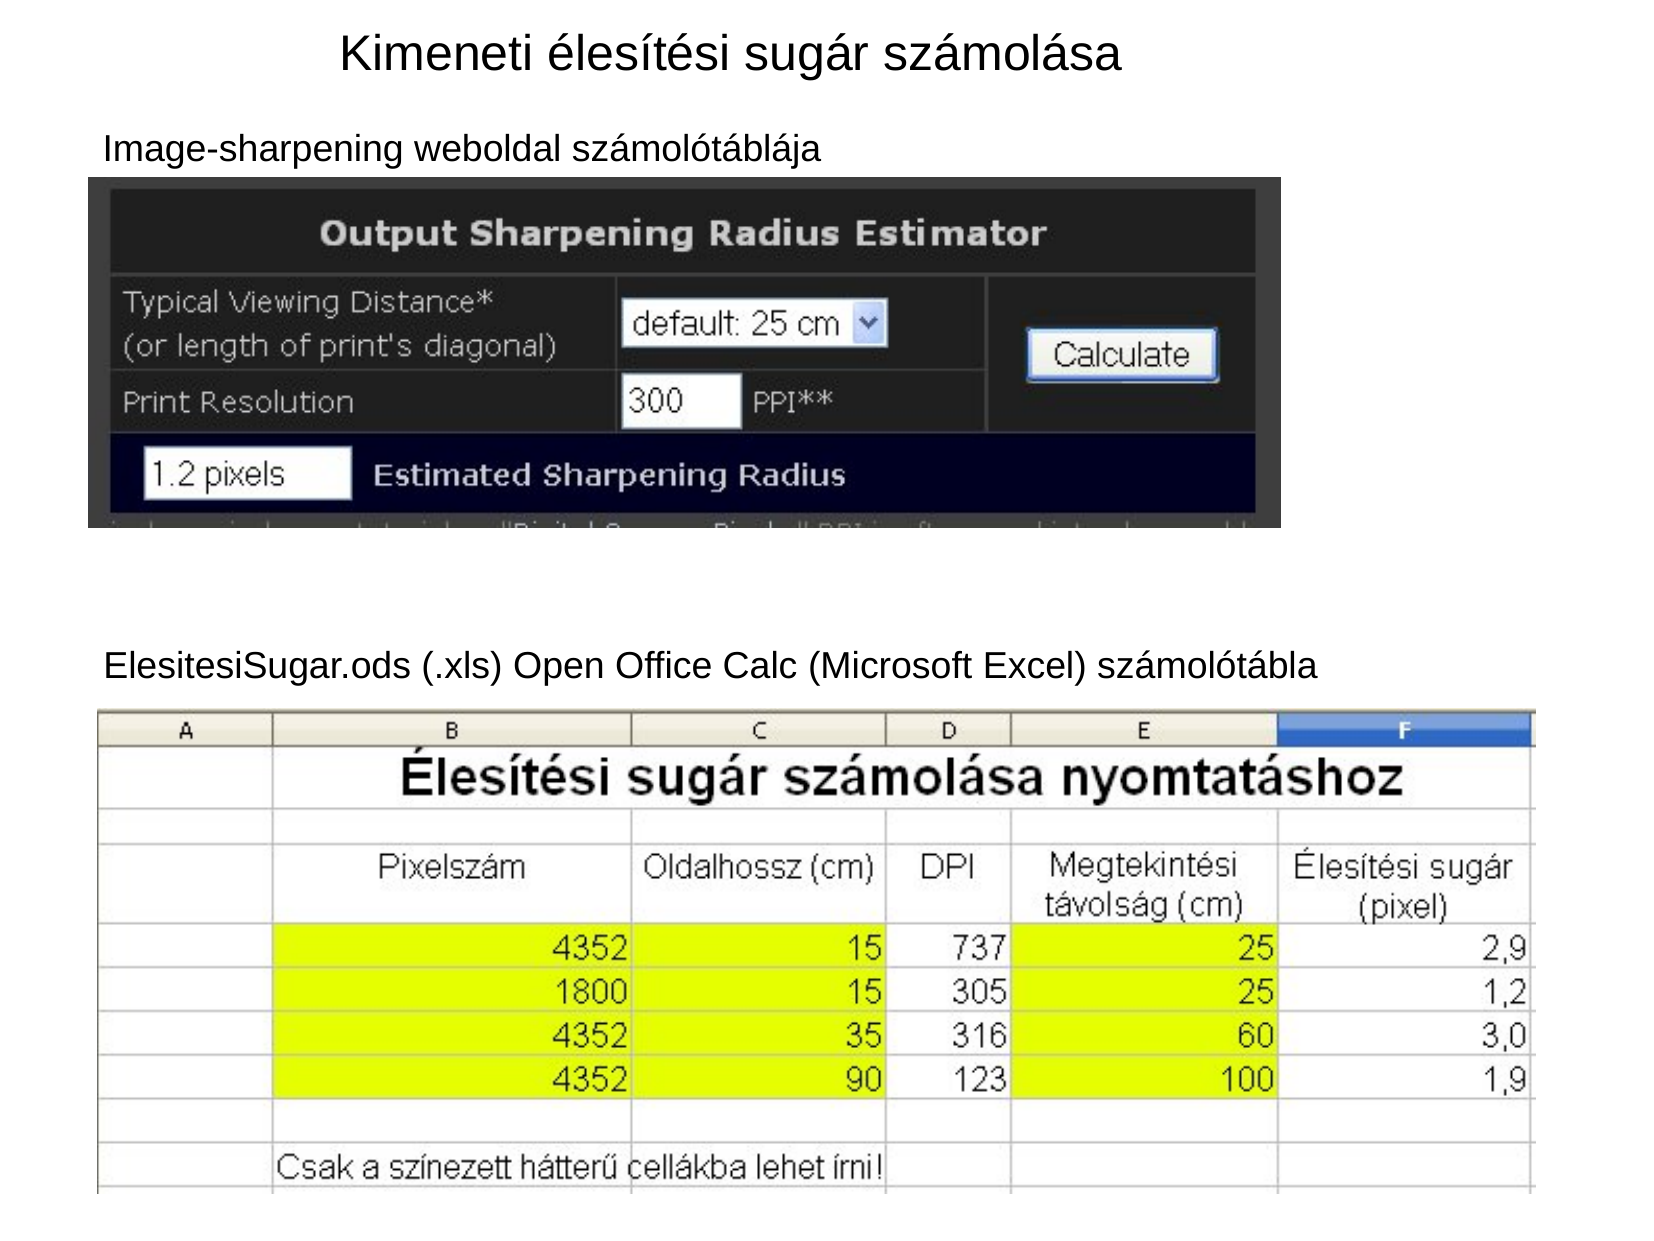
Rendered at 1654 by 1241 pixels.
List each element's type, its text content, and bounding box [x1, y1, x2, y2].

picture [88, 177, 1281, 528]
picture [97, 708, 1536, 1195]
text_box Kimeneti élesítési sugár számolása [324, 18, 1138, 89]
text_box ElesitesiSugar.ods (.xls) Open Office Calc (Microsoft Excel) számolótábla [88, 637, 1333, 694]
text_box Image-sharpening weboldal számolótáblája [87, 120, 836, 178]
